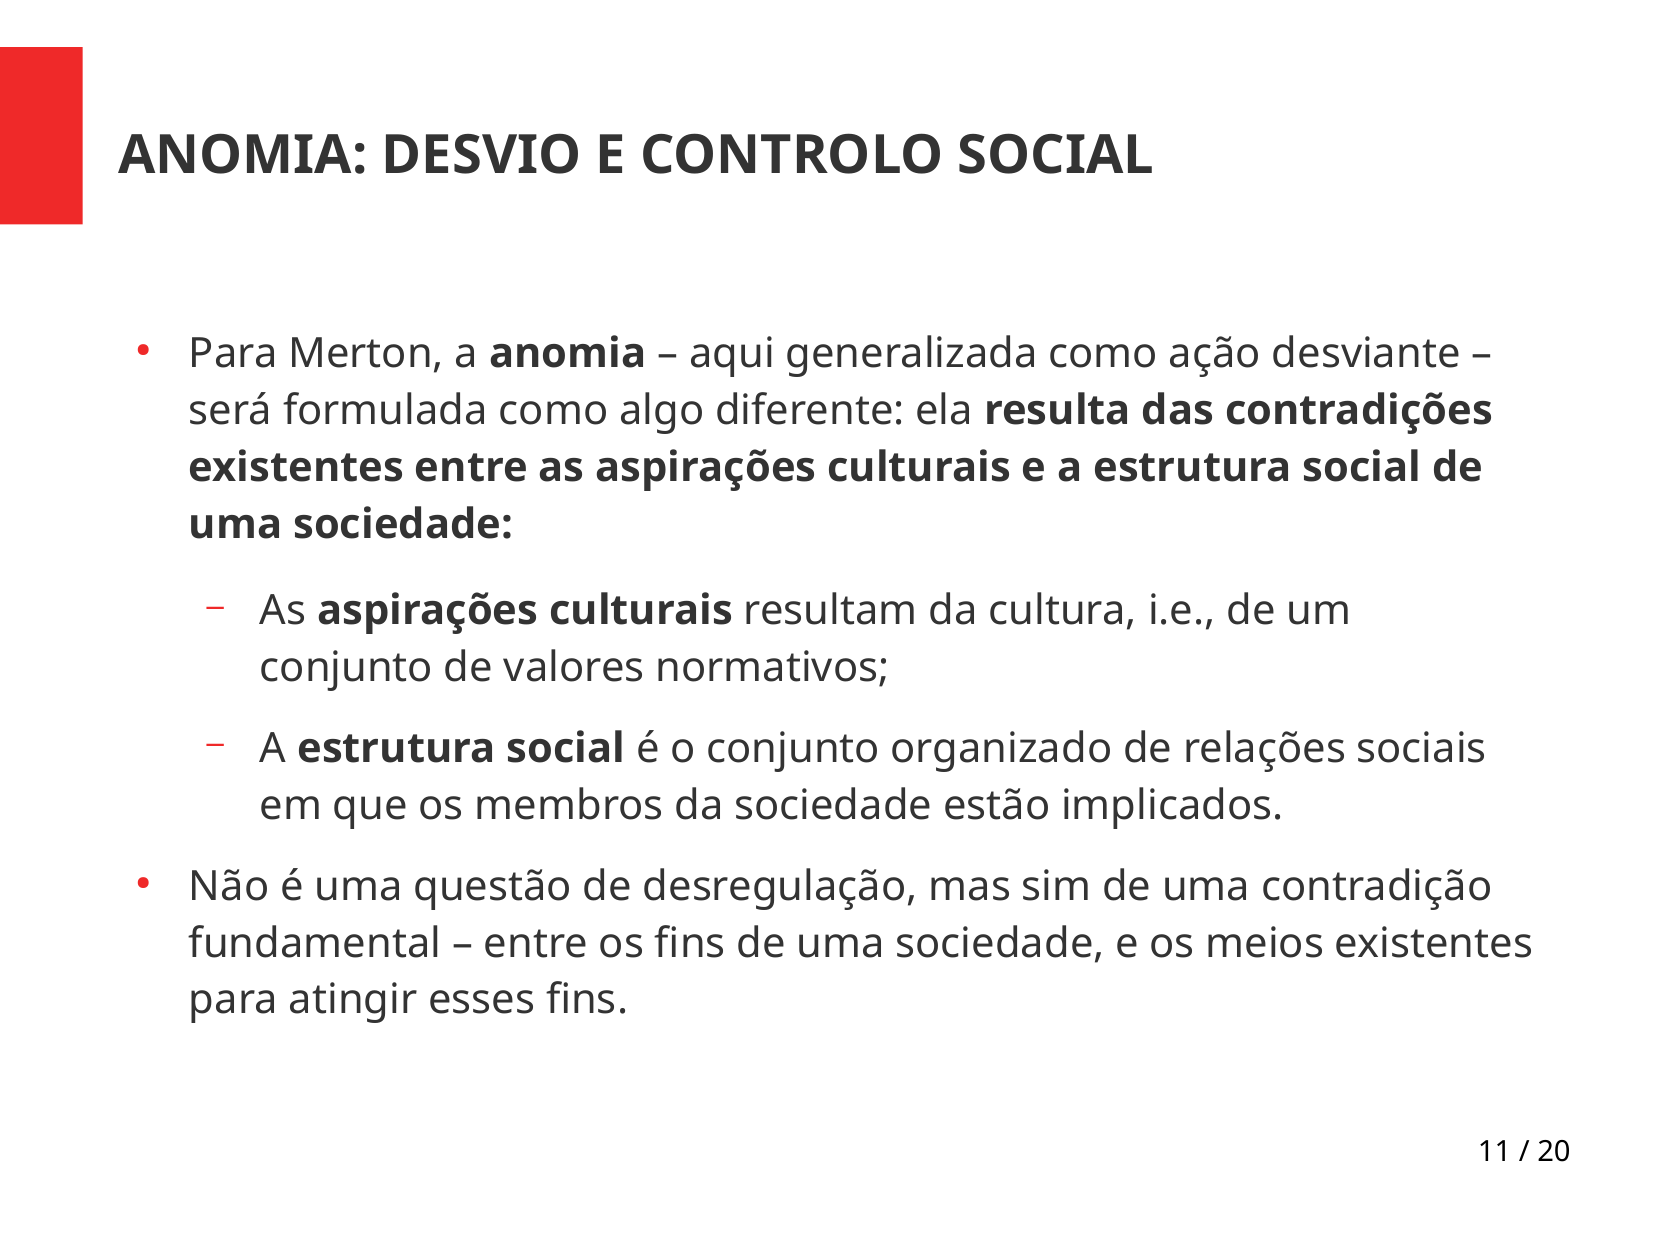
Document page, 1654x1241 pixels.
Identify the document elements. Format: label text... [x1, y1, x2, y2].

title ANOMIA: DESVIO E CONTROLO SOCIAL [118, 49, 1571, 257]
list Para Merton, a anomia – aqui generalizada como ação desviante – será formulada como algo diferente: ela resulta das contradições existentes entre as aspirações culturais e a estrutura social de uma sociedade: As aspirações culturais resultam da cultura, i.e., de um conjunto de valores normativos; A estrutura social é o conjunto organizado de relações sociais em que os membros da sociedade estão implicados. Não é uma questão de desregulação, mas sim de uma contradição fundamental – entre os fins de uma sociedade, e os meios existentes para atingir esses fins. [118, 236, 1536, 956]
